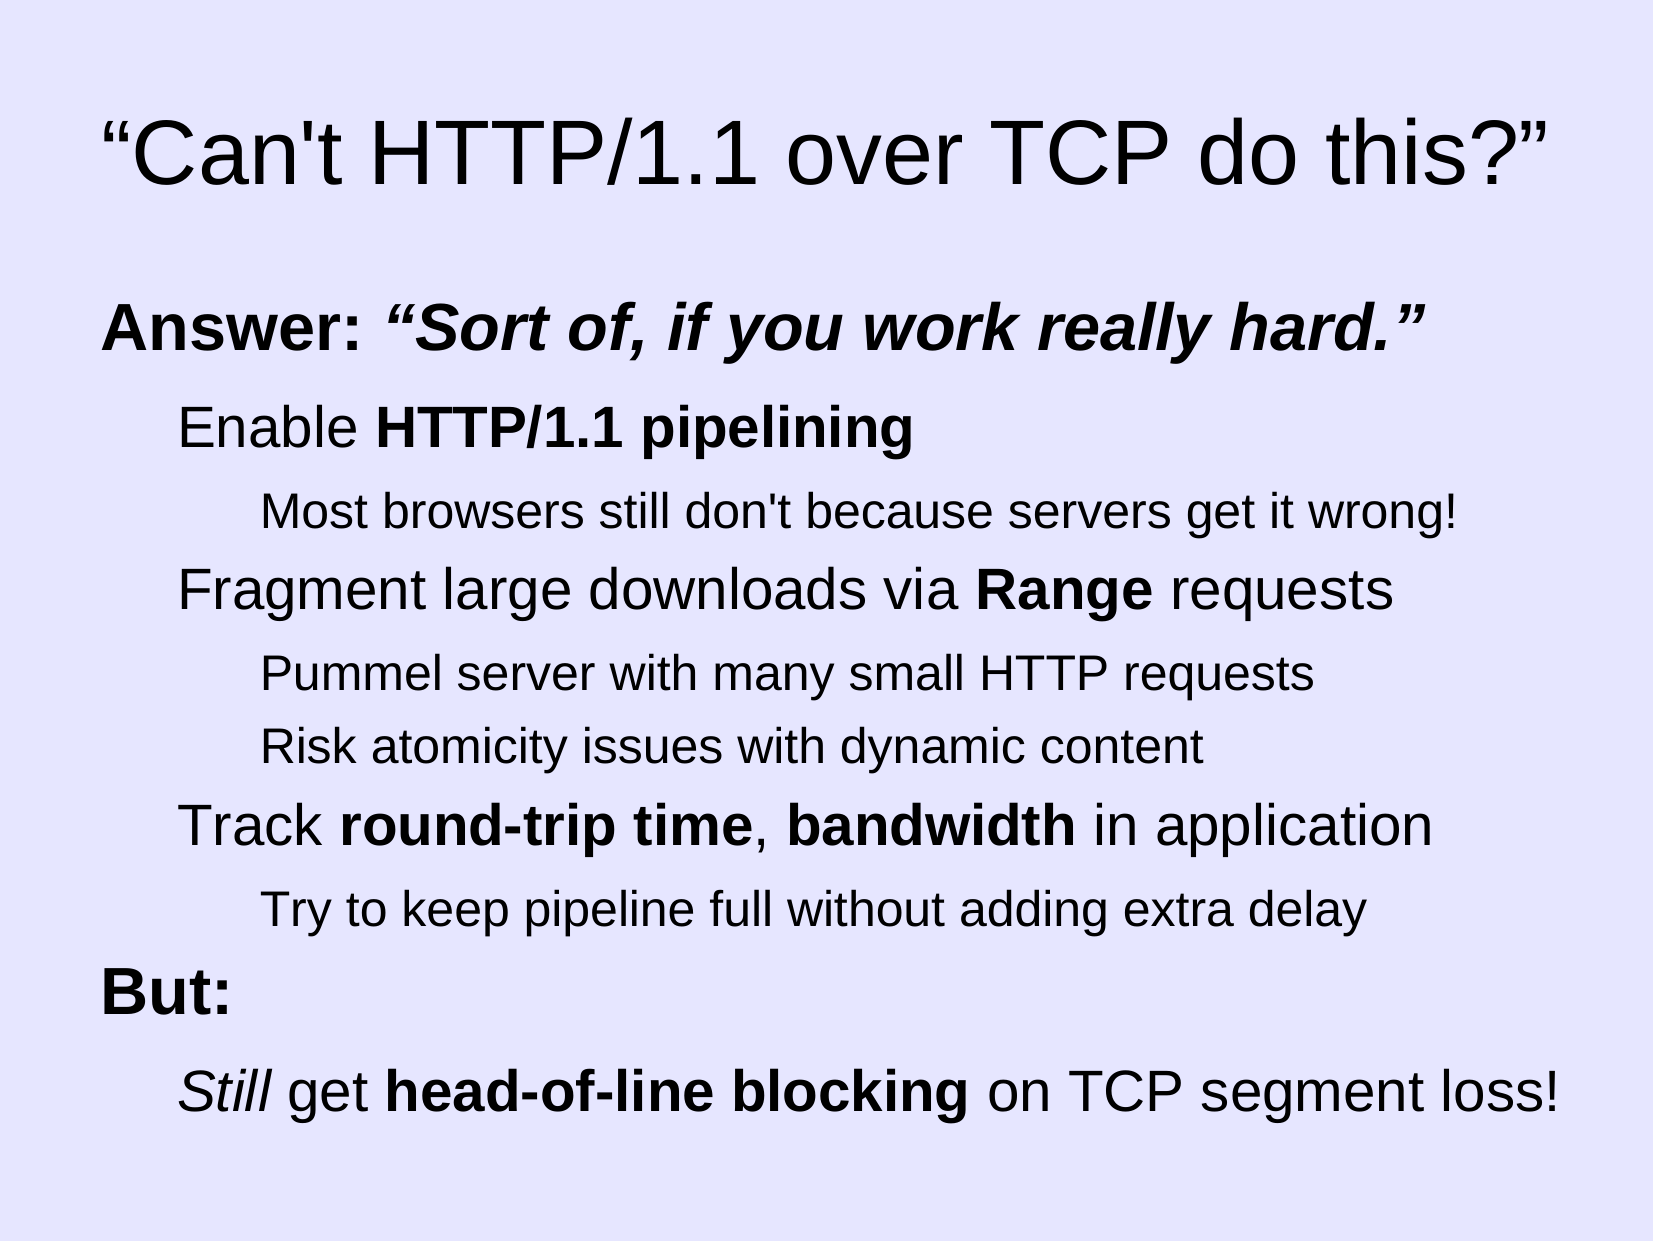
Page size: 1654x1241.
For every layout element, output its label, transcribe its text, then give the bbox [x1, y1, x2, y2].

list Answer: “Sort of, if you work really hard.” Enable HTTP/1.1 pipelining Most browsers still don't because servers get it wrong! Fragment large downloads via Range requests Pummel server with many small HTTP requests Risk atomicity issues with dynamic content Track round-trip time, bandwidth in application Try to keep pipeline full without adding extra delay But: Still get head-of-line blocking on TCP segment loss! [82, 290, 1571, 1122]
title “Can't HTTP/1.1 over TCP do this?” [82, 56, 1571, 250]
